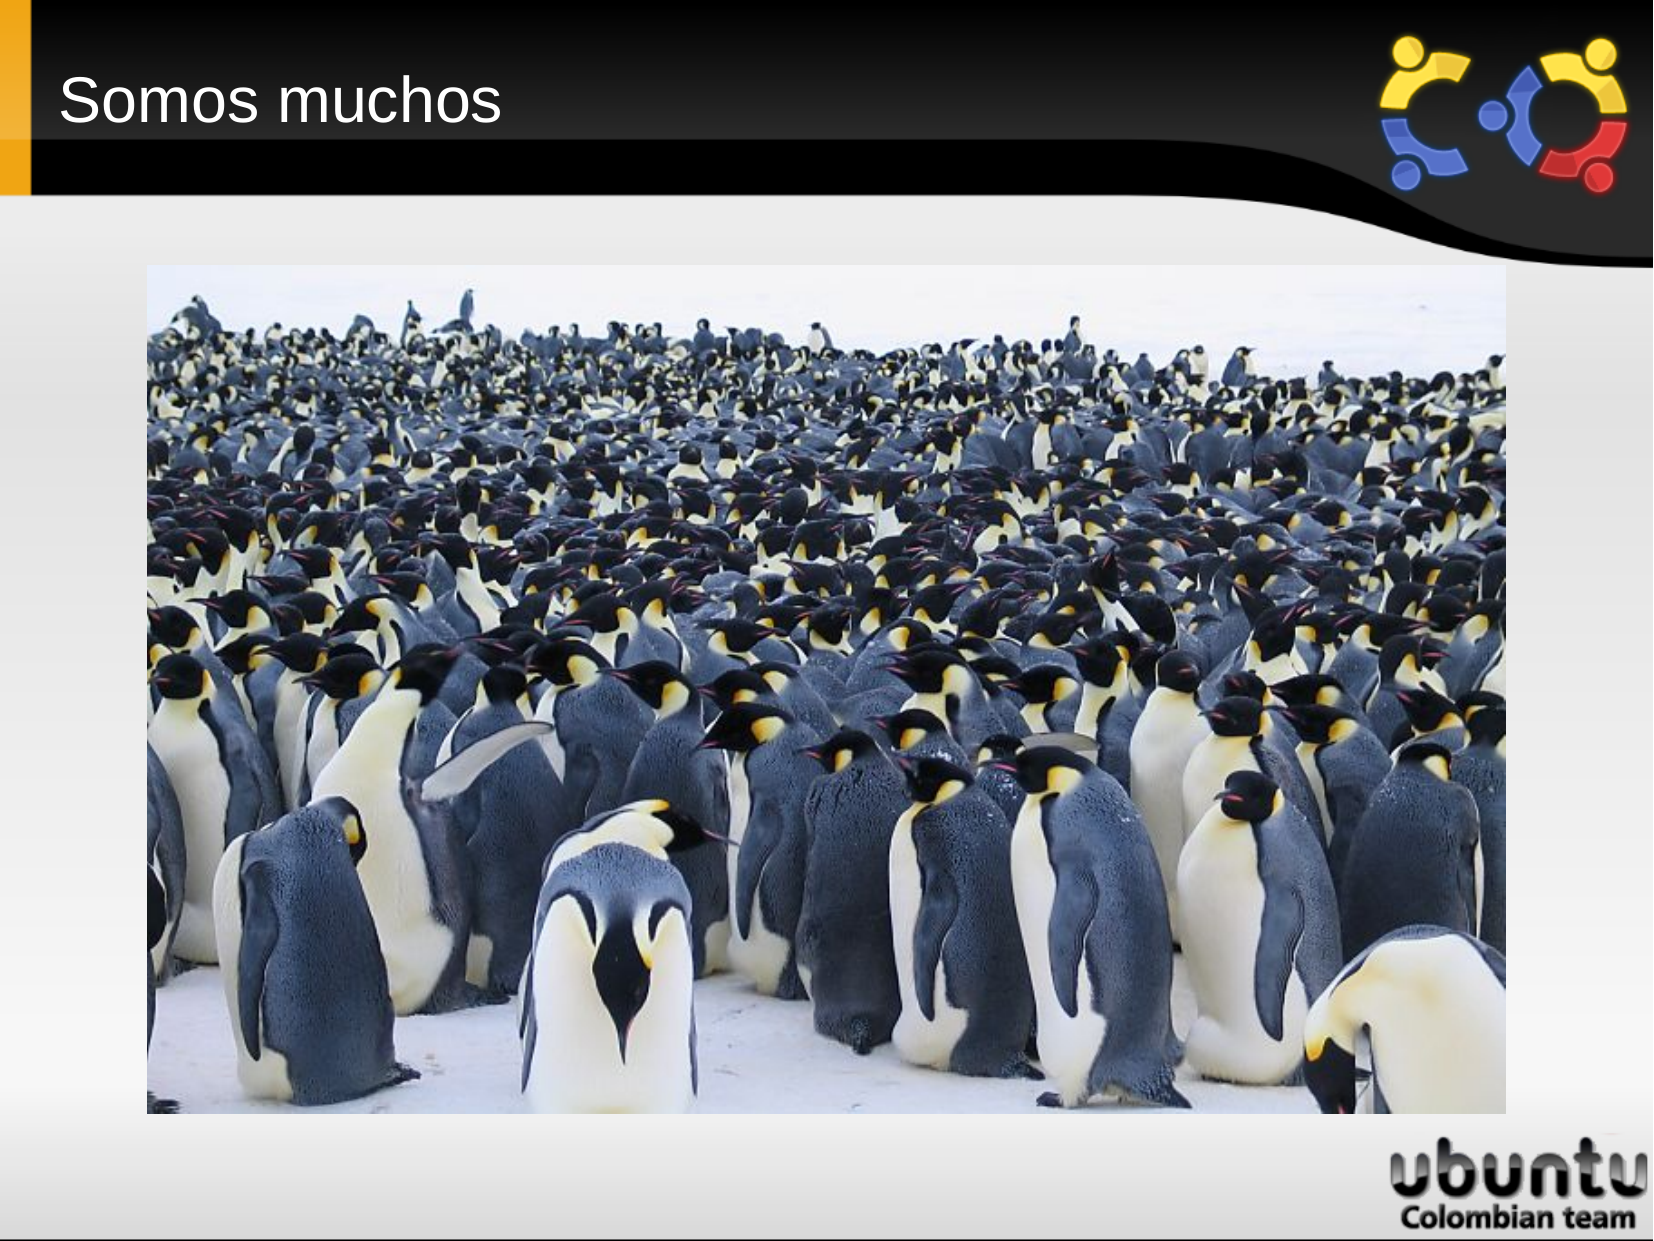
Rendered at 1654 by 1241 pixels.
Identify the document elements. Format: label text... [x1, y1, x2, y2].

title Somos muchos [59, 48, 1376, 153]
picture [0, 0, 1653, 1241]
